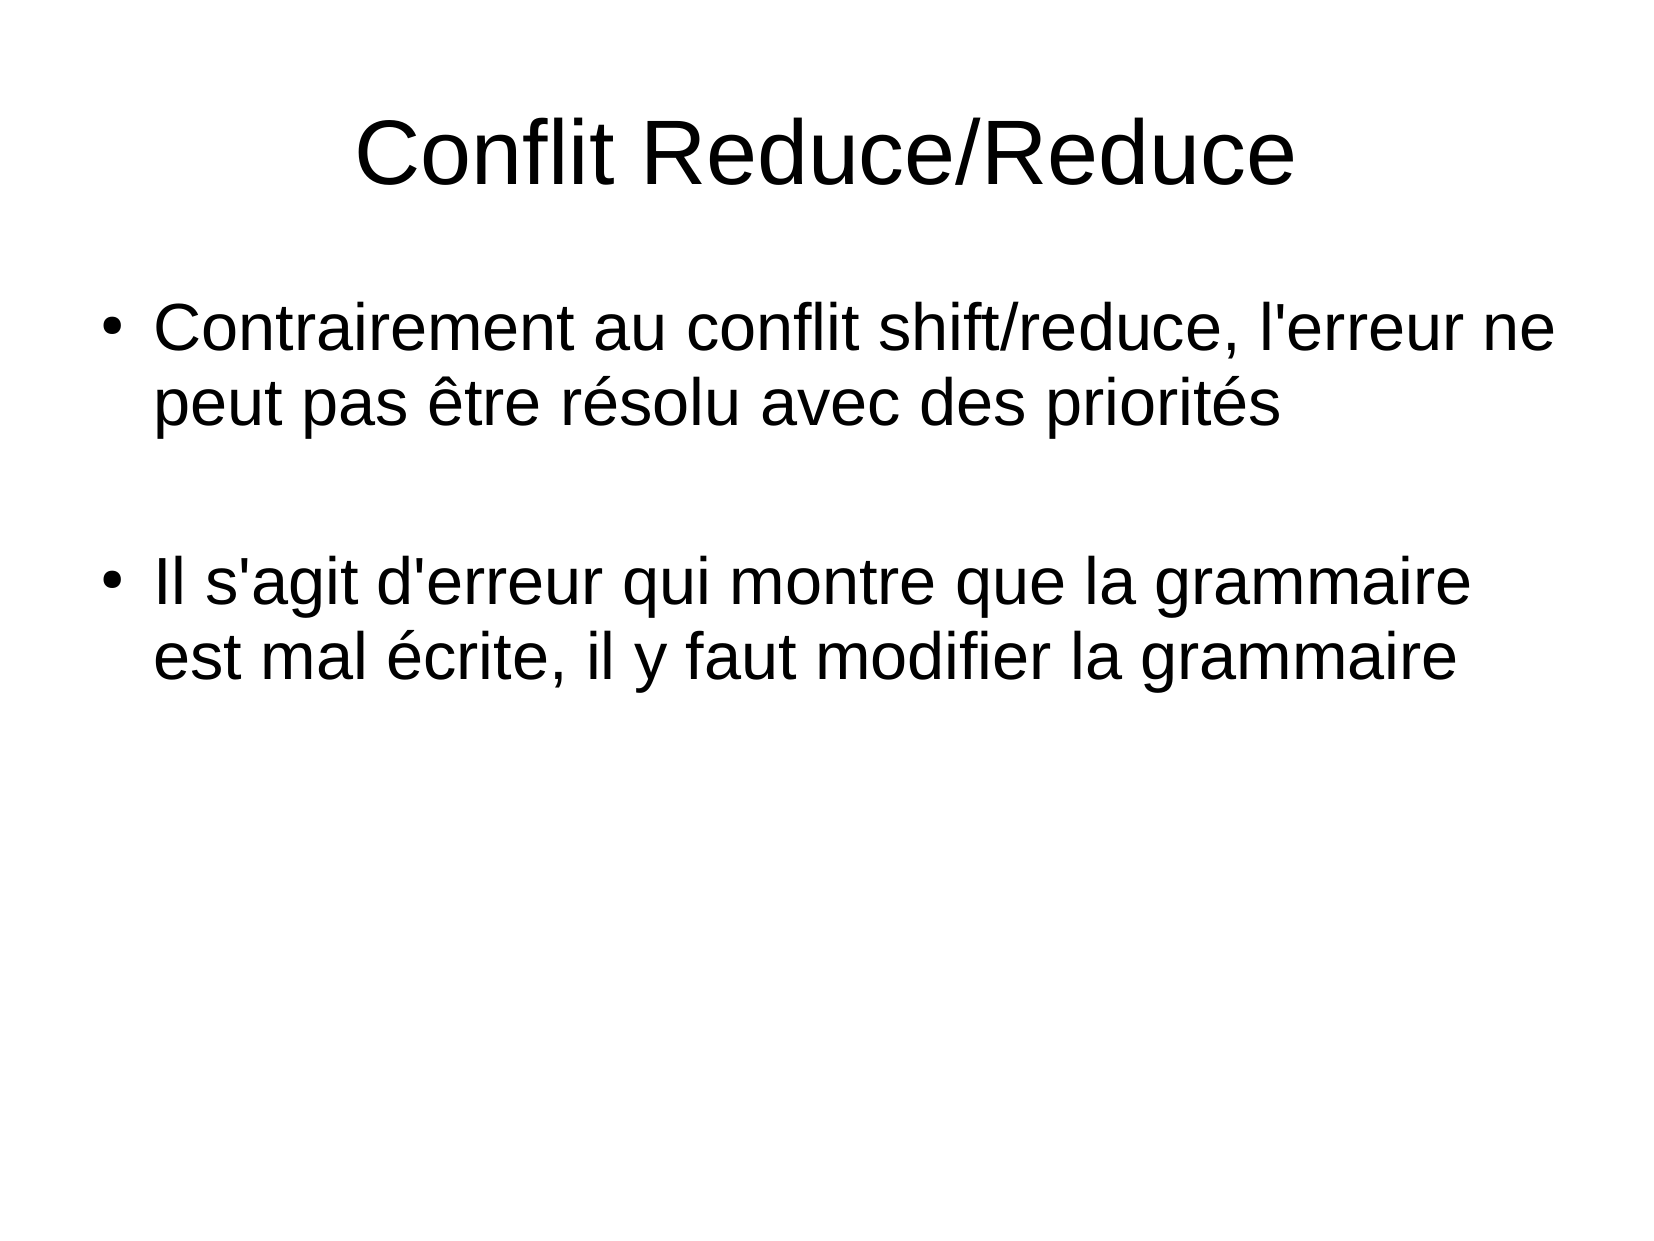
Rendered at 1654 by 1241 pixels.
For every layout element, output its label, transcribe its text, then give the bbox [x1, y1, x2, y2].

list Contrairement au conflit shift/reduce, l'erreur ne peut pas être résolu avec des priorités Il s'agit d'erreur qui montre que la grammaire est mal écrite, il y faut modifier la grammaire [82, 290, 1571, 1094]
title Conflit Reduce/Reduce [82, 56, 1571, 250]
